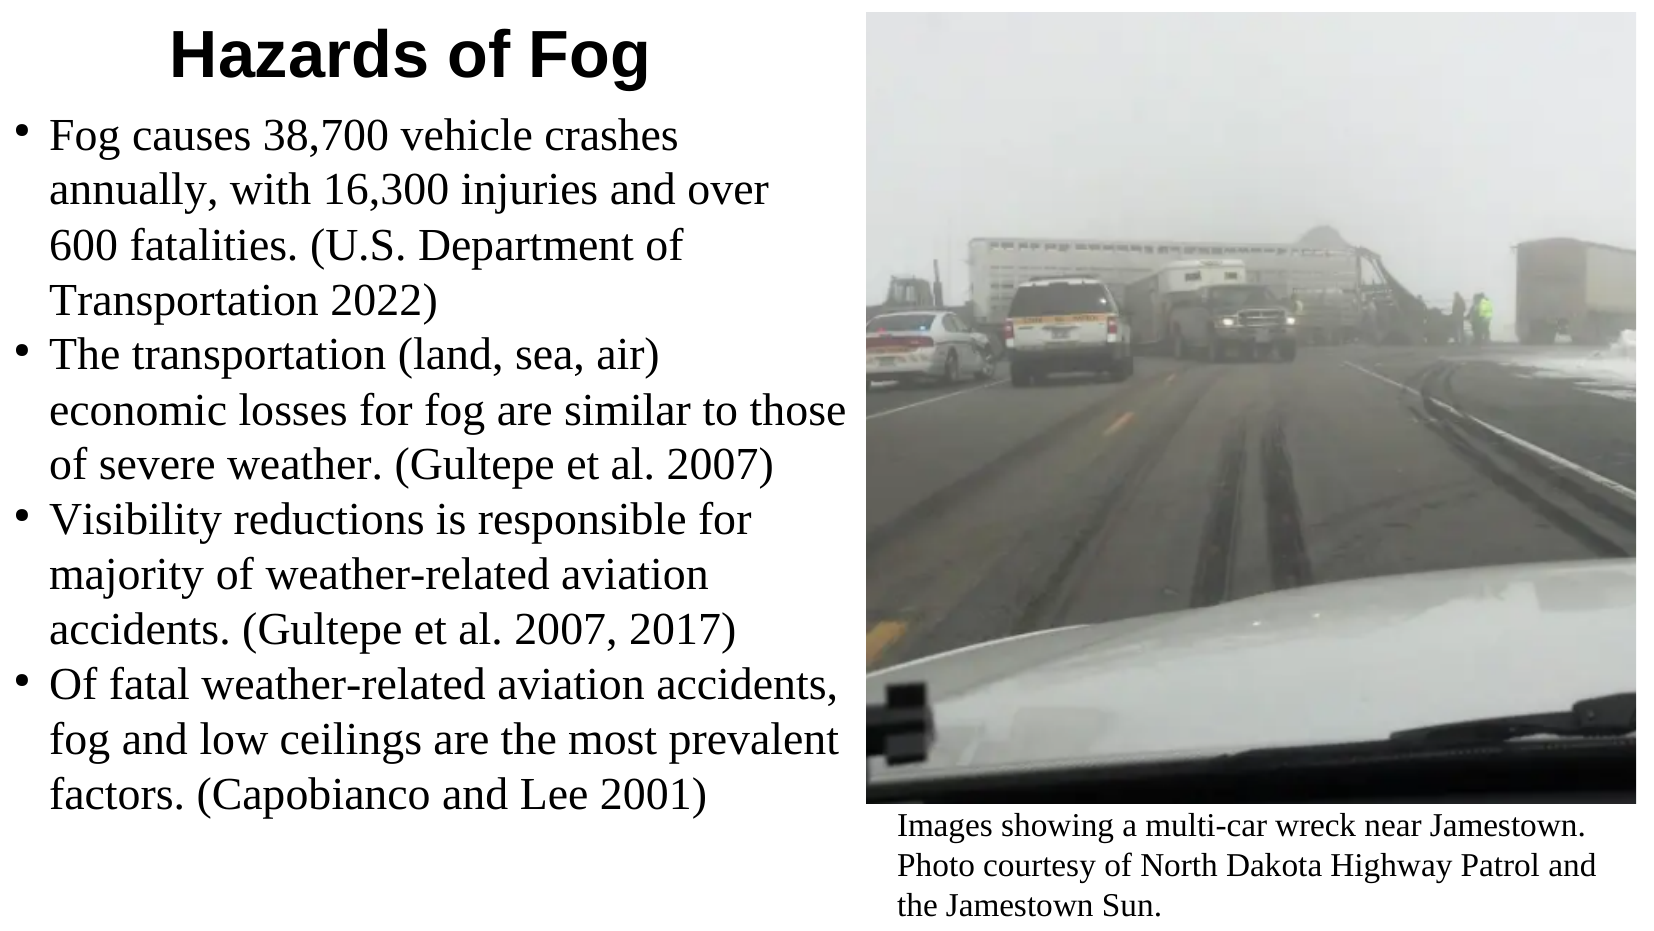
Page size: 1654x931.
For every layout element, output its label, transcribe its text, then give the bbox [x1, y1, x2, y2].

text_box Images showing a multi-car wreck near Jamestown. Photo courtesy of North Dakota Highway Patrol and the Jamestown Sun. [870, 804, 1625, 925]
picture [866, 12, 1637, 804]
title Hazards of Fog [0, 0, 826, 96]
text_box Fog causes 38,700 vehicle crashes annually, with 16,300 injuries and over 600 fatalities. (U.S. Department of Transportation 2022) The transportation (land, sea, air) economic losses for fog are similar to those of severe weather. (Gultepe et al. 2007) Visibility reductions is responsible for majority of weather-related aviation accidents. (Gultepe et al. 2007, 2017) Of fatal weather-related aviation accidents, fog and low ceilings are the most prevalent factors. (Capobianco and Lee 2001) [0, 96, 863, 827]
